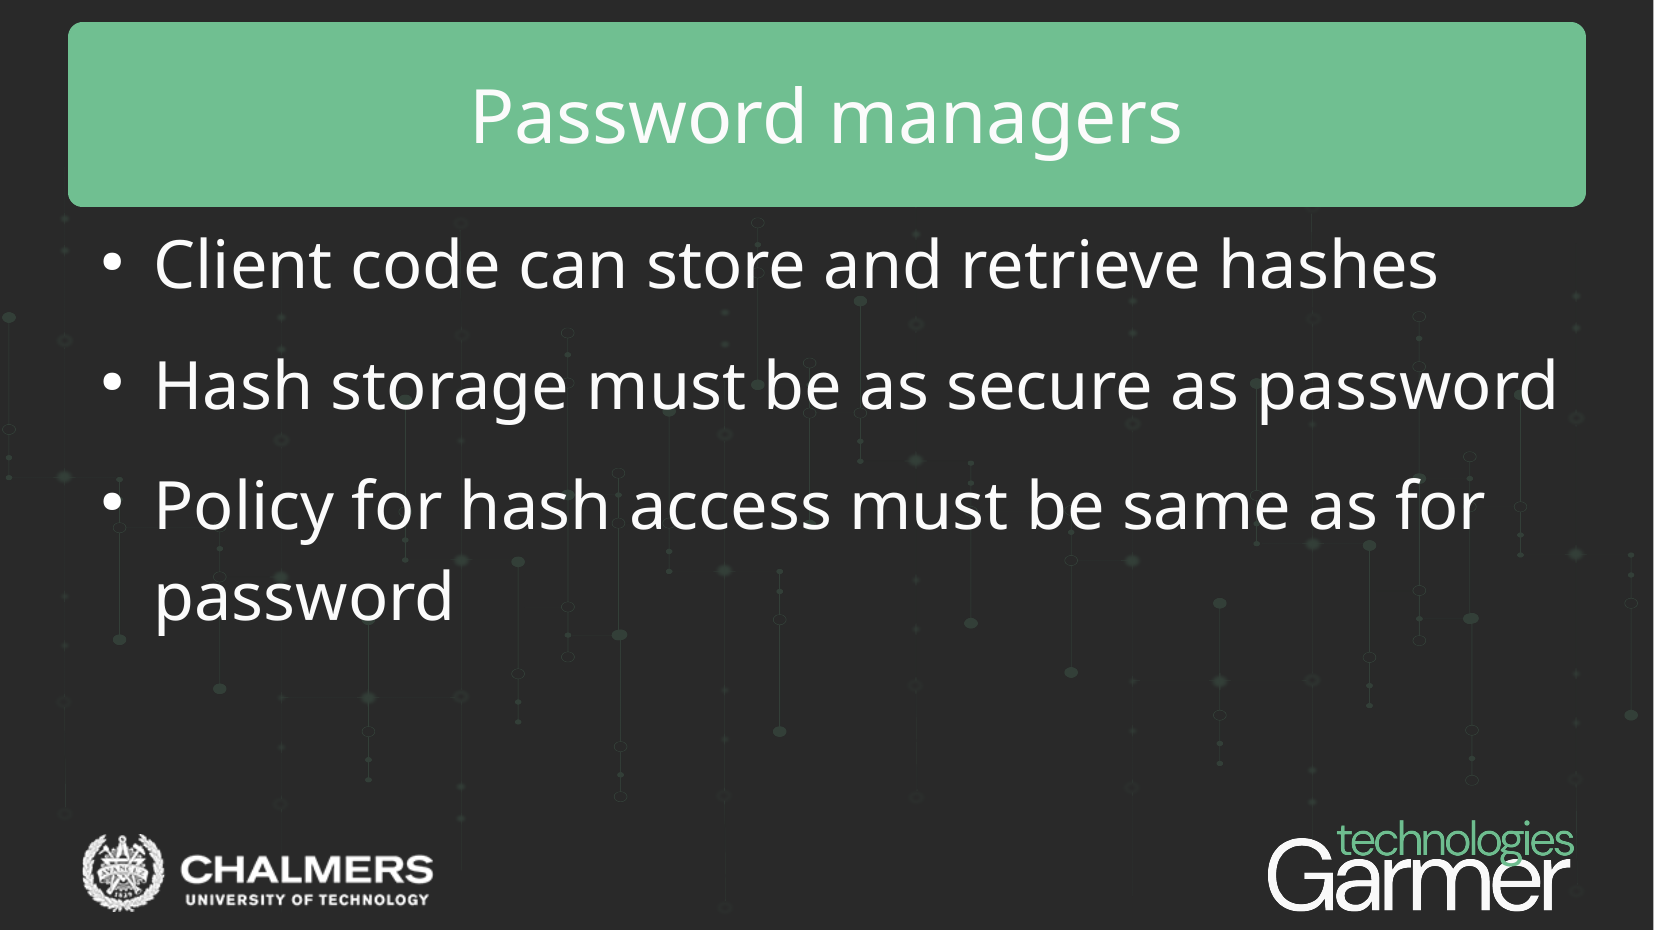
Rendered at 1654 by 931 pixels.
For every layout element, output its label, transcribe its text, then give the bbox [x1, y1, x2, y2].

title Password managers [82, 37, 1571, 193]
picture [82, 834, 443, 912]
picture [1246, 807, 1607, 912]
list Client code can store and retrieve hashes Hash storage must be as secure as password Policy for hash access must be same as for password [82, 217, 1571, 758]
